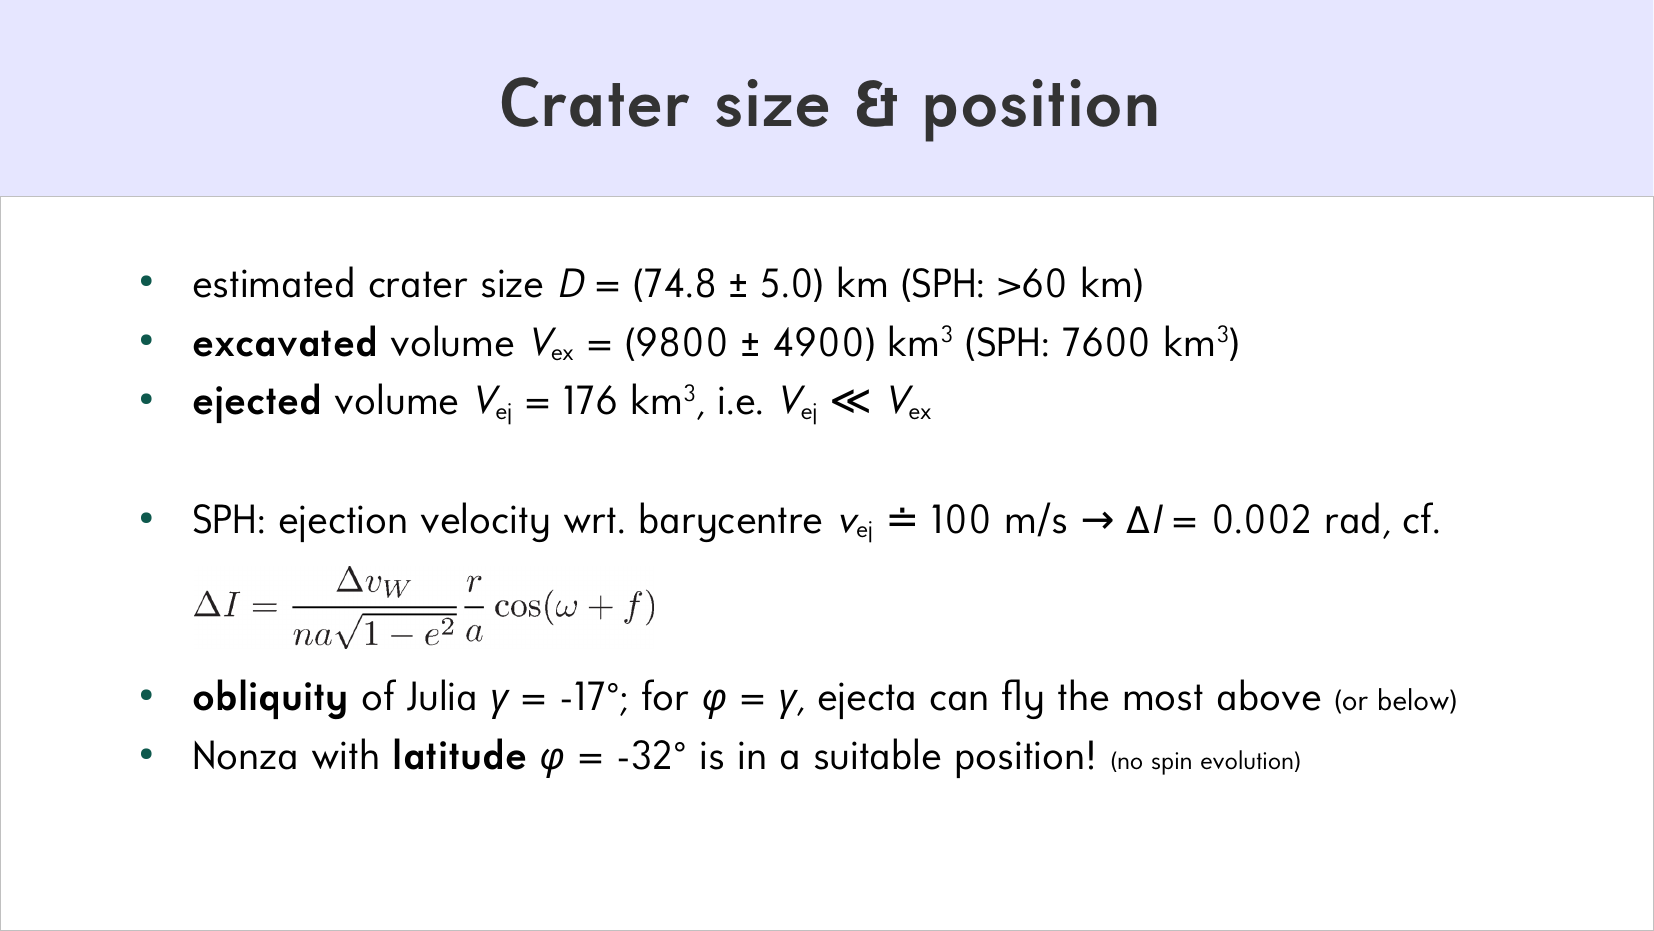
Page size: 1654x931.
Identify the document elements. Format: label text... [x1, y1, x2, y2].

list estimated crater size D = (74.8 ± 5.0) km (SPH: >60 km) excavated volume Vex = (9800 ± 4900) km3 (SPH: 7600 km3) ejected volume Vej = 176 km3, i.e. Vej ≪ Vex SPH: ejection velocity wrt. barycentre vej ≐ 100 m/s → ΔI = 0.002 rad, cf. obliquity of Julia γ = -17°; for φ = γ, ejecta can fly the most above (or below) Nonza with latitude φ = -32° is in a suitable position! (no spin evolution) [121, 258, 1559, 798]
title Crater size & position [124, 23, 1537, 179]
picture [194, 566, 654, 649]
